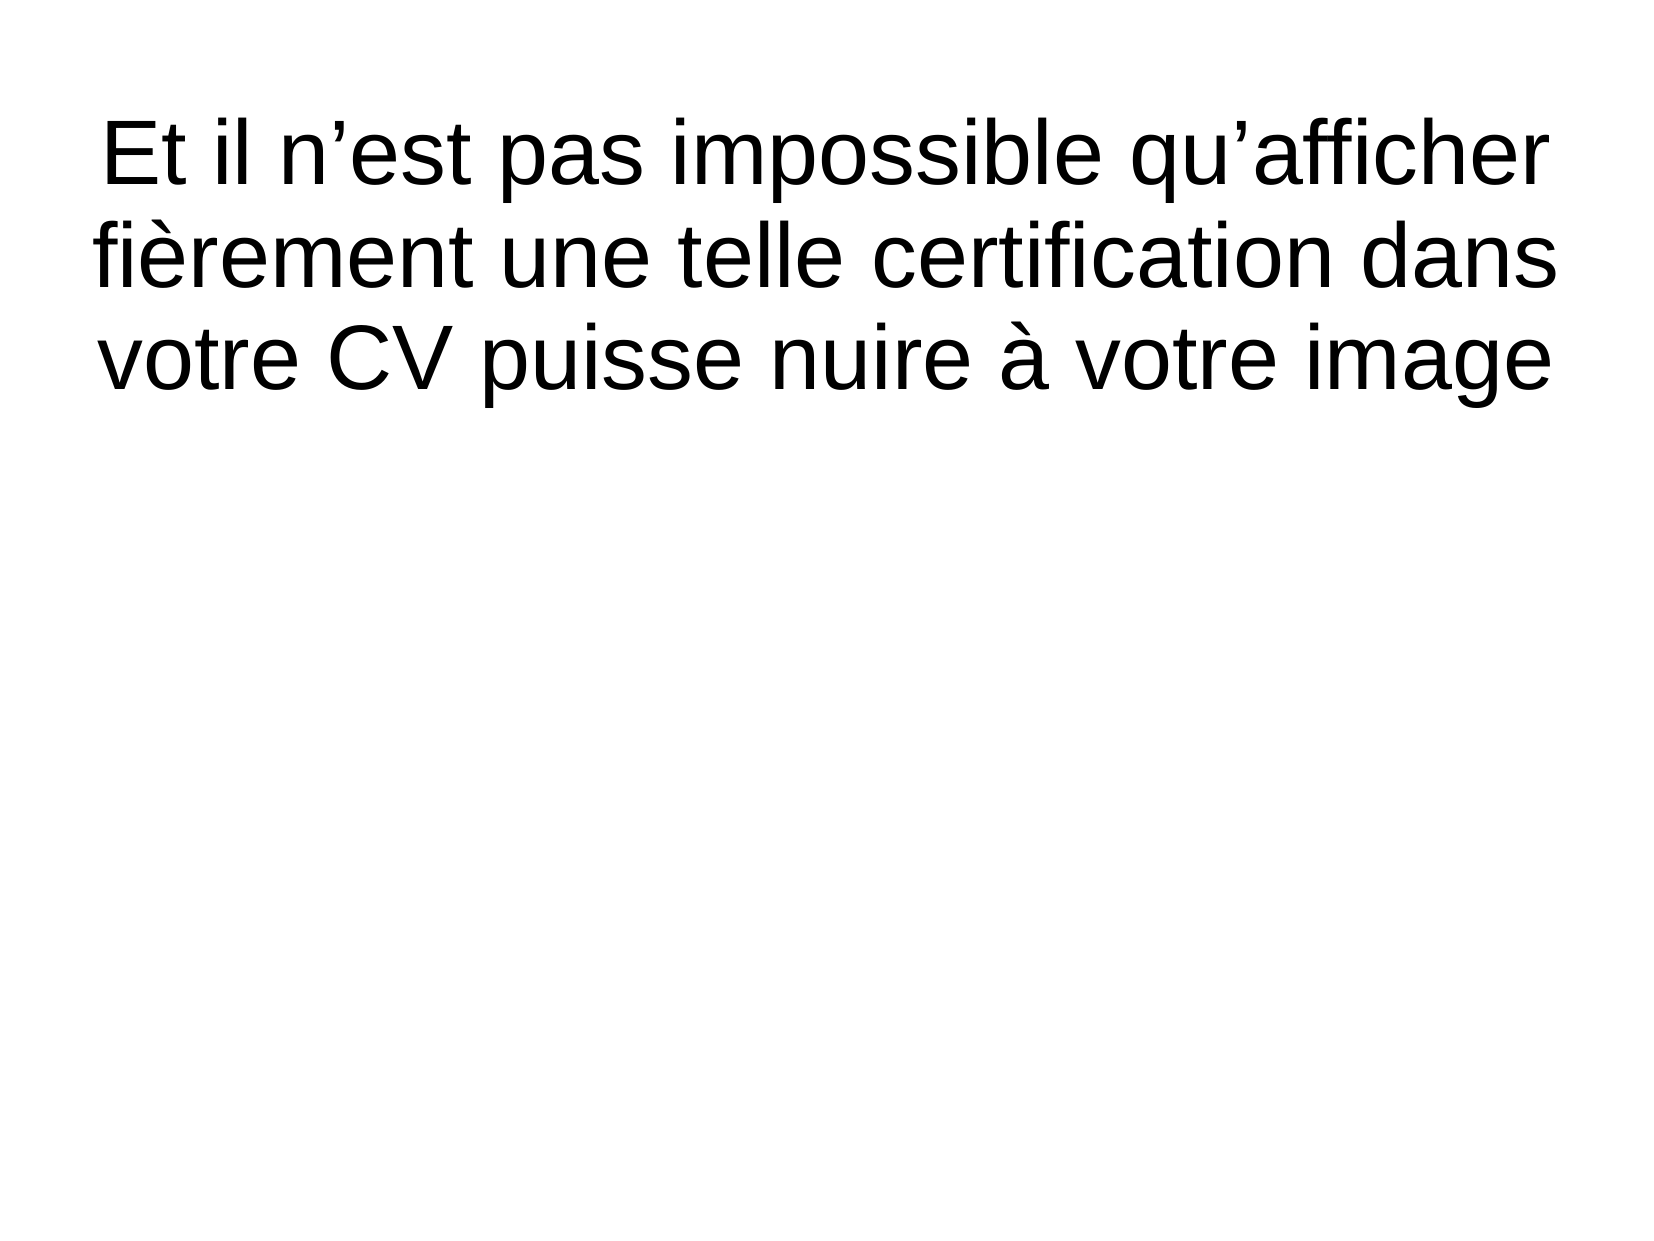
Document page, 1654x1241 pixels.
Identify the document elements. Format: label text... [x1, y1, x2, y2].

title Et il n’est pas impossible qu’afficher fièrement une telle certification dans votre CV puisse nuire à votre image [82, 0, 1571, 410]
